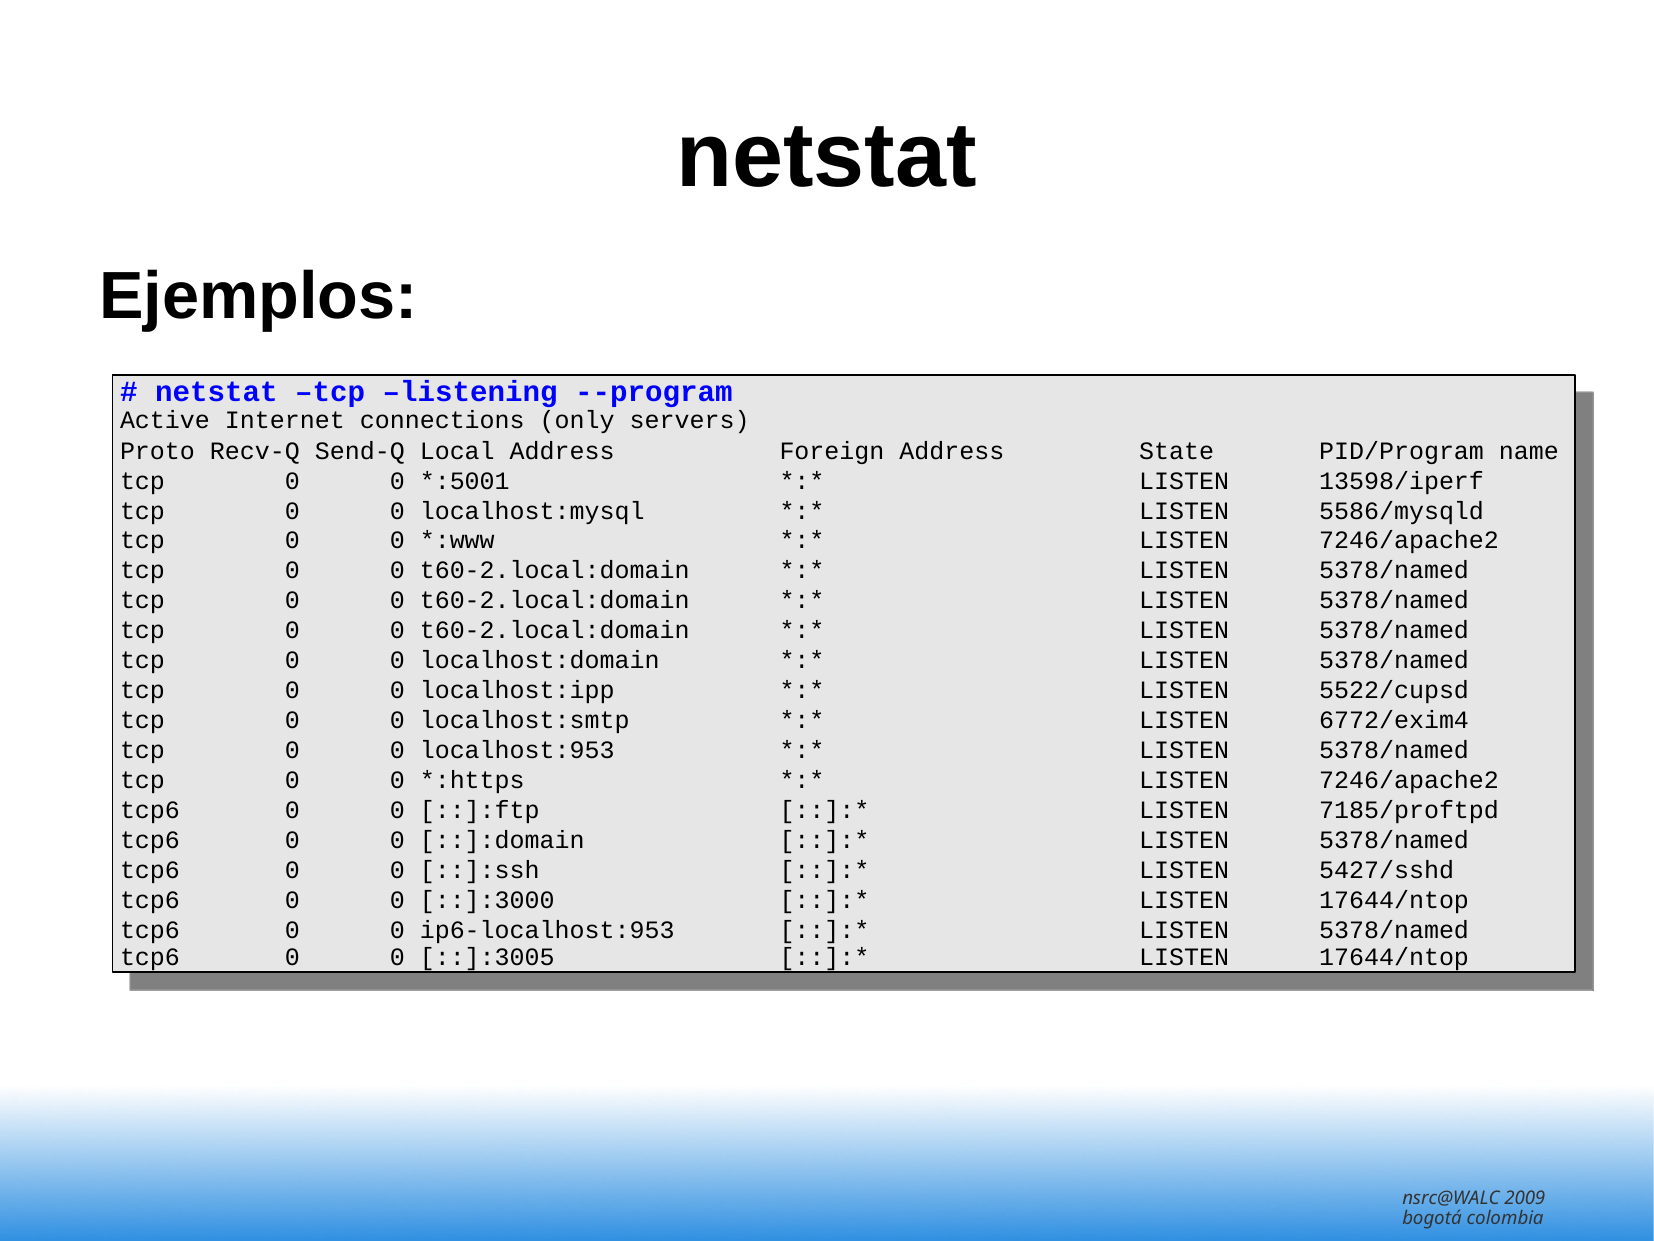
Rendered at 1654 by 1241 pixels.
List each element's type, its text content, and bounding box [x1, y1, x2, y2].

picture [0, 1083, 1654, 1241]
list Ejemplos: [82, 254, 1571, 1074]
text_box # netstat –tcp –listening --program Active Internet connections (only servers)‏ Proto Recv-Q Send-Q Local Address Foreign Address State PID/Program name tcp 0 0 *:5001 *:* LISTEN 13598/iperf tcp 0 0 localhost:mysql *:* LISTEN 5586/mysqld tcp 0 0 *:www *:* LISTEN 7246/apache2 tcp 0 0 t60-2.local:domain *:* LISTEN 5378/named tcp 0 0 t60-2.local:domain *:* LISTEN 5378/named tcp 0 0 t60-2.local:domain *:* LISTEN 5378/named tcp 0 0 localhost:domain *:* LISTEN 5378/named tcp 0 0 localhost:ipp *:* LISTEN 5522/cupsd tcp 0 0 localhost:smtp *:* LISTEN 6772/exim4 tcp 0 0 localhost:953 *:* LISTEN 5378/named tcp 0 0 *:https *:* LISTEN 7246/apache2 tcp6 0 0 [::]:ftp [::]:* LISTEN 7185/proftpd tcp6 0 0 [::]:domain [::]:* LISTEN 5378/named tcp6 0 0 [::]:ssh [::]:* LISTEN 5427/sshd tcp6 0 0 [::]:3000 [::]:* LISTEN 17644/ntop tcp6 0 0 ip6-localhost:953 [::]:* LISTEN 5378/named tcp6 0 0 [::]:3005 [::]:* LISTEN 17644/ntop [112, 375, 1575, 972]
title netstat [82, 49, 1571, 254]
